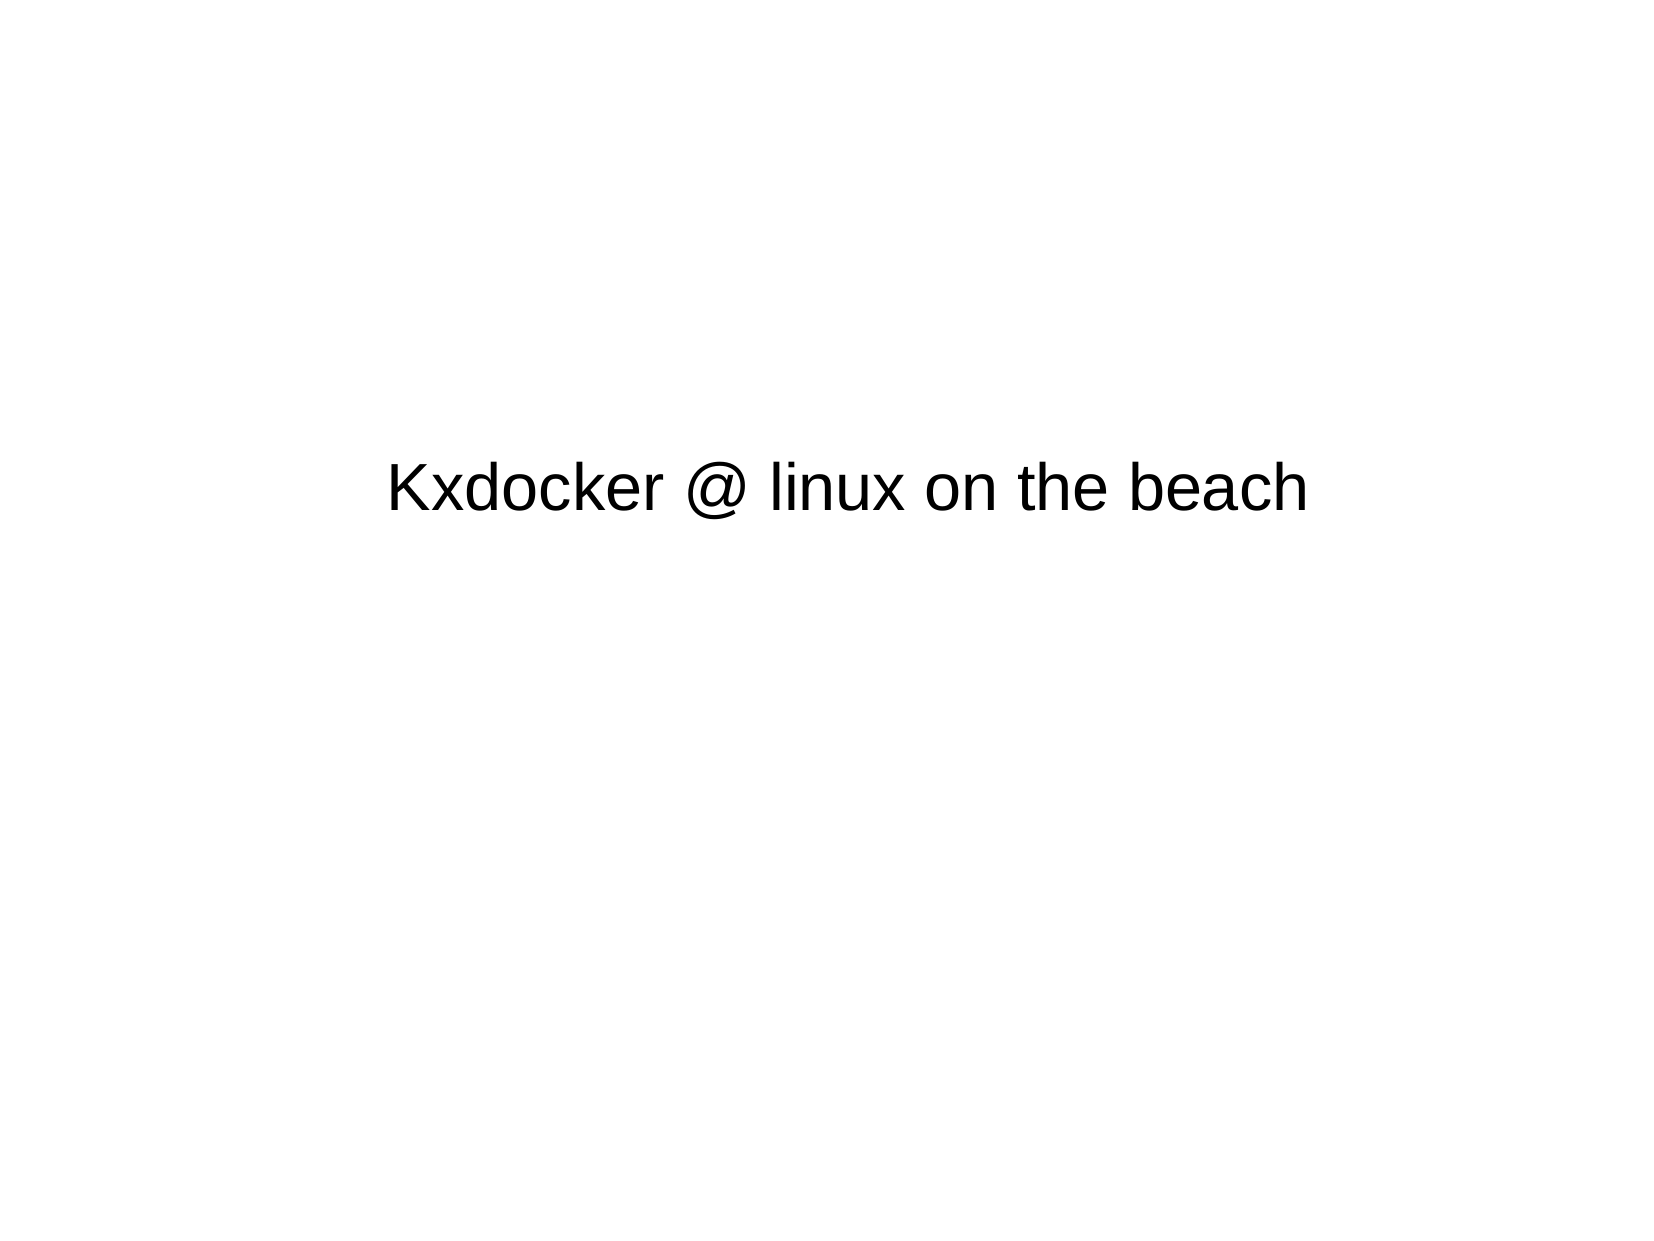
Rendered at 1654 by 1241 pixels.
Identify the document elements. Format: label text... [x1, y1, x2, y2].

subtitle Kxdocker @ linux on the beach [86, 375, 1576, 600]
